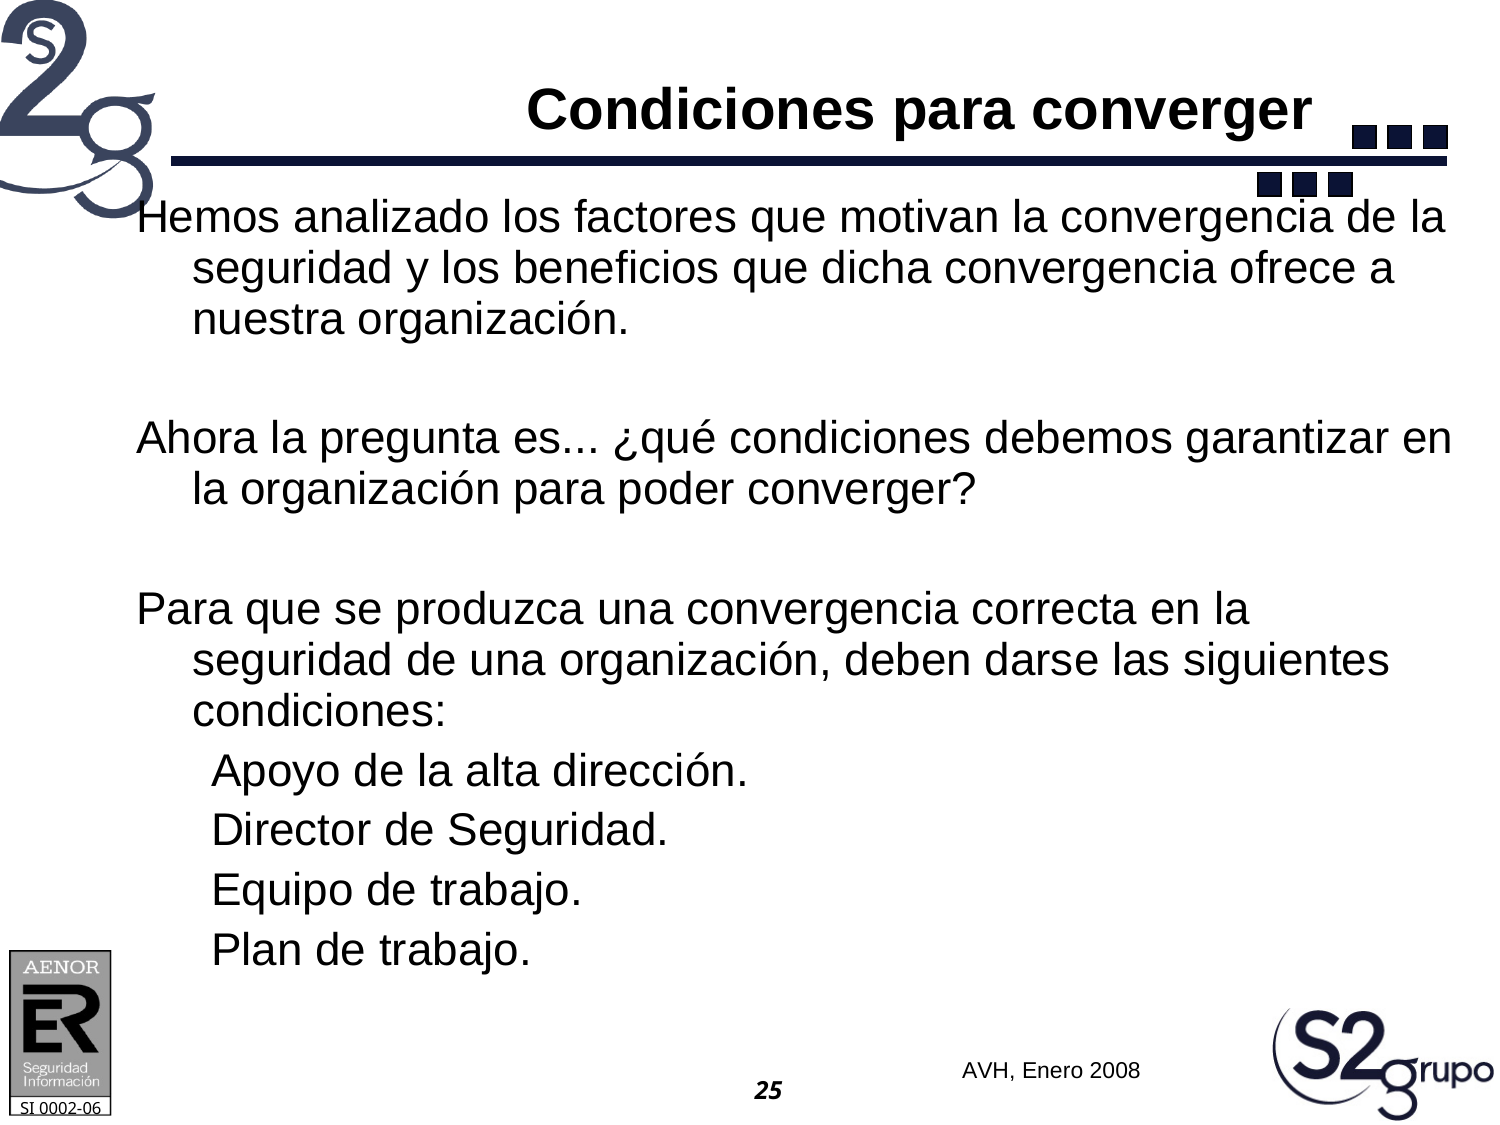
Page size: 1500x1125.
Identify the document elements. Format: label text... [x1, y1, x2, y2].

list Hemos analizado los factores que motivan la convergencia de la seguridad y los beneficios que dicha convergencia ofrece a nuestra organización. Ahora la pregunta es... ¿qué condiciones debemos garantizar en la organización para poder converger? Para que se produzca una convergencia correcta en la seguridad de una organización, deben darse las siguientes condiciones: Apoyo de la alta dirección. Director de Seguridad. Equipo de trabajo. Plan de trabajo. [120, 135, 1477, 977]
text_box AVH, Enero 2008 [947, 1049, 1156, 1091]
picture [0, 0, 158, 220]
title Condiciones para converger [183, 30, 1329, 135]
picture [1272, 1008, 1494, 1121]
picture [9, 950, 112, 1116]
